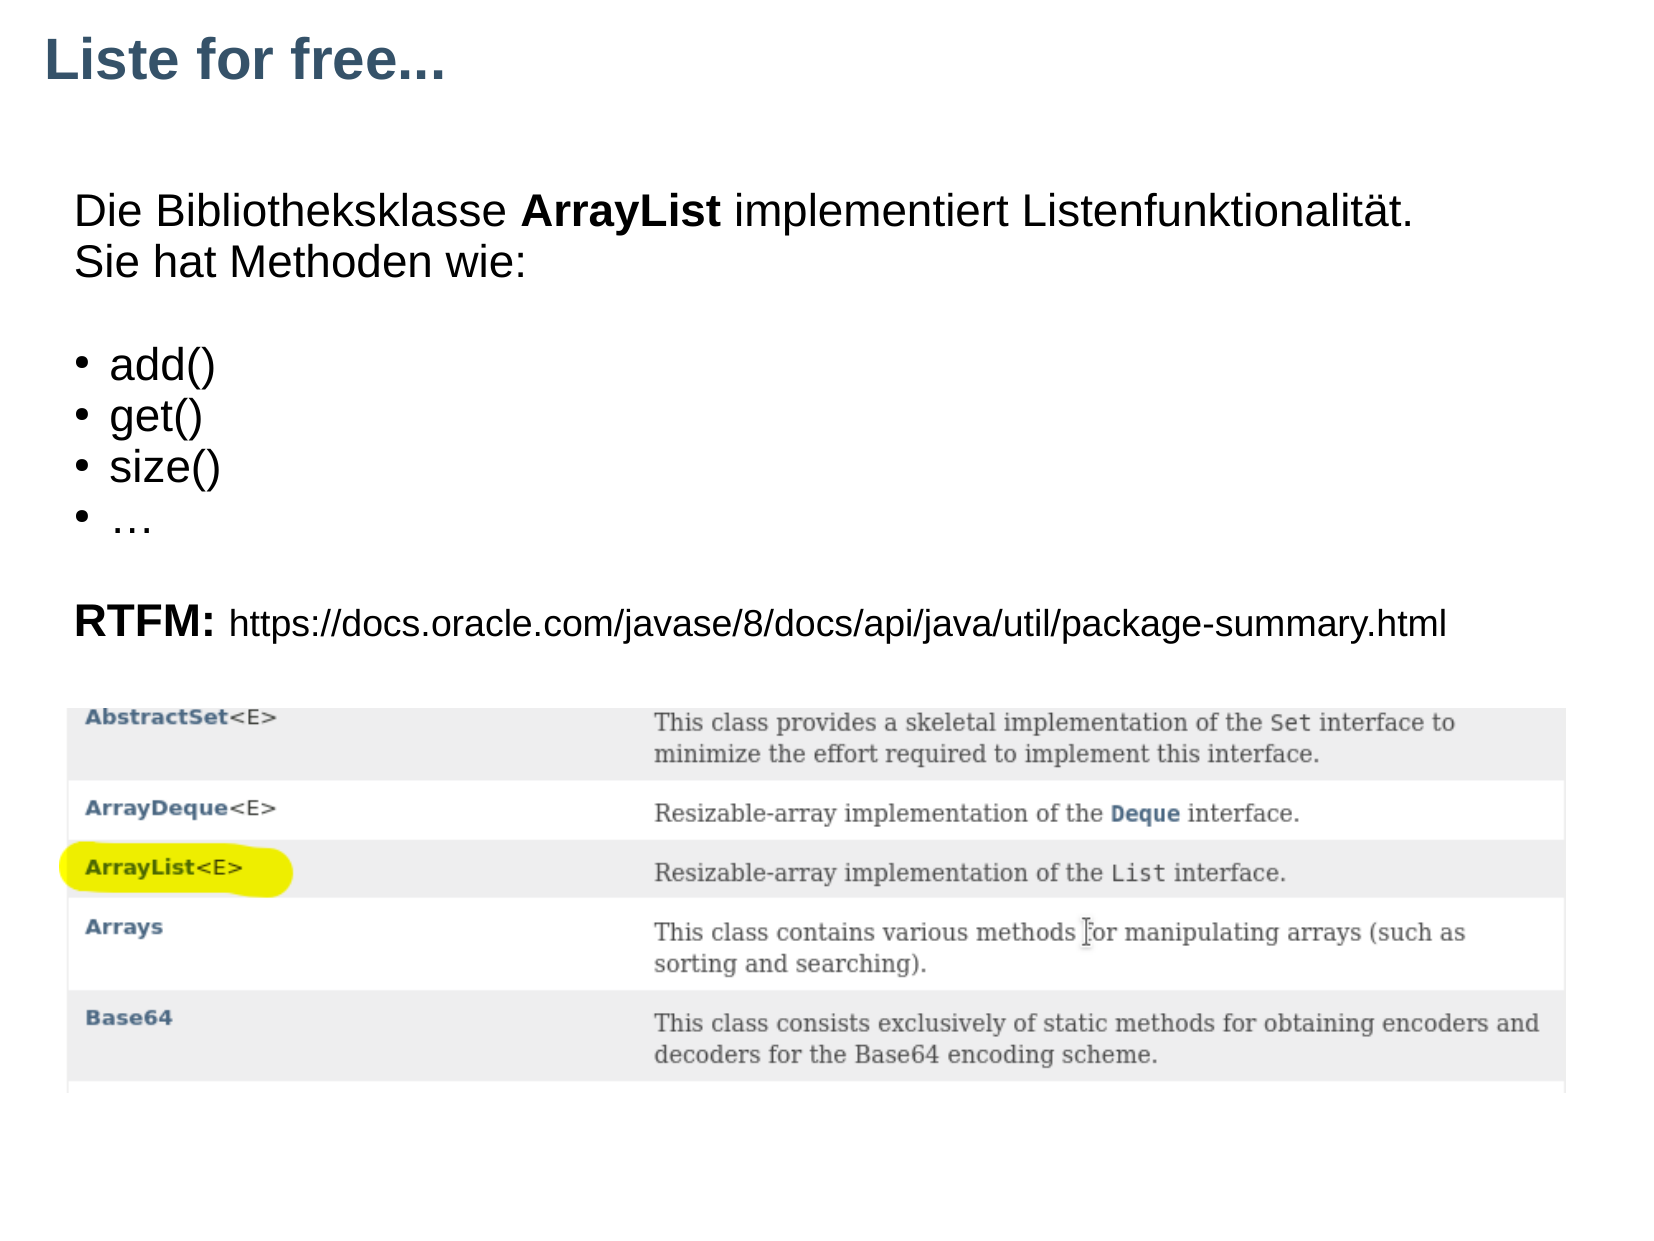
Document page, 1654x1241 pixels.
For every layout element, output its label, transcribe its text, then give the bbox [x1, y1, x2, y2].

text_box Die Bibliotheksklasse ArrayList implementiert Listenfunktionalität. Sie hat Methoden wie: add() get() size() … RTFM: https://docs.oracle.com/javase/8/docs/api/java/util/package-summary.html [59, 177, 1595, 696]
picture [59, 708, 1566, 1093]
text_box Liste for free... [29, 19, 1300, 100]
